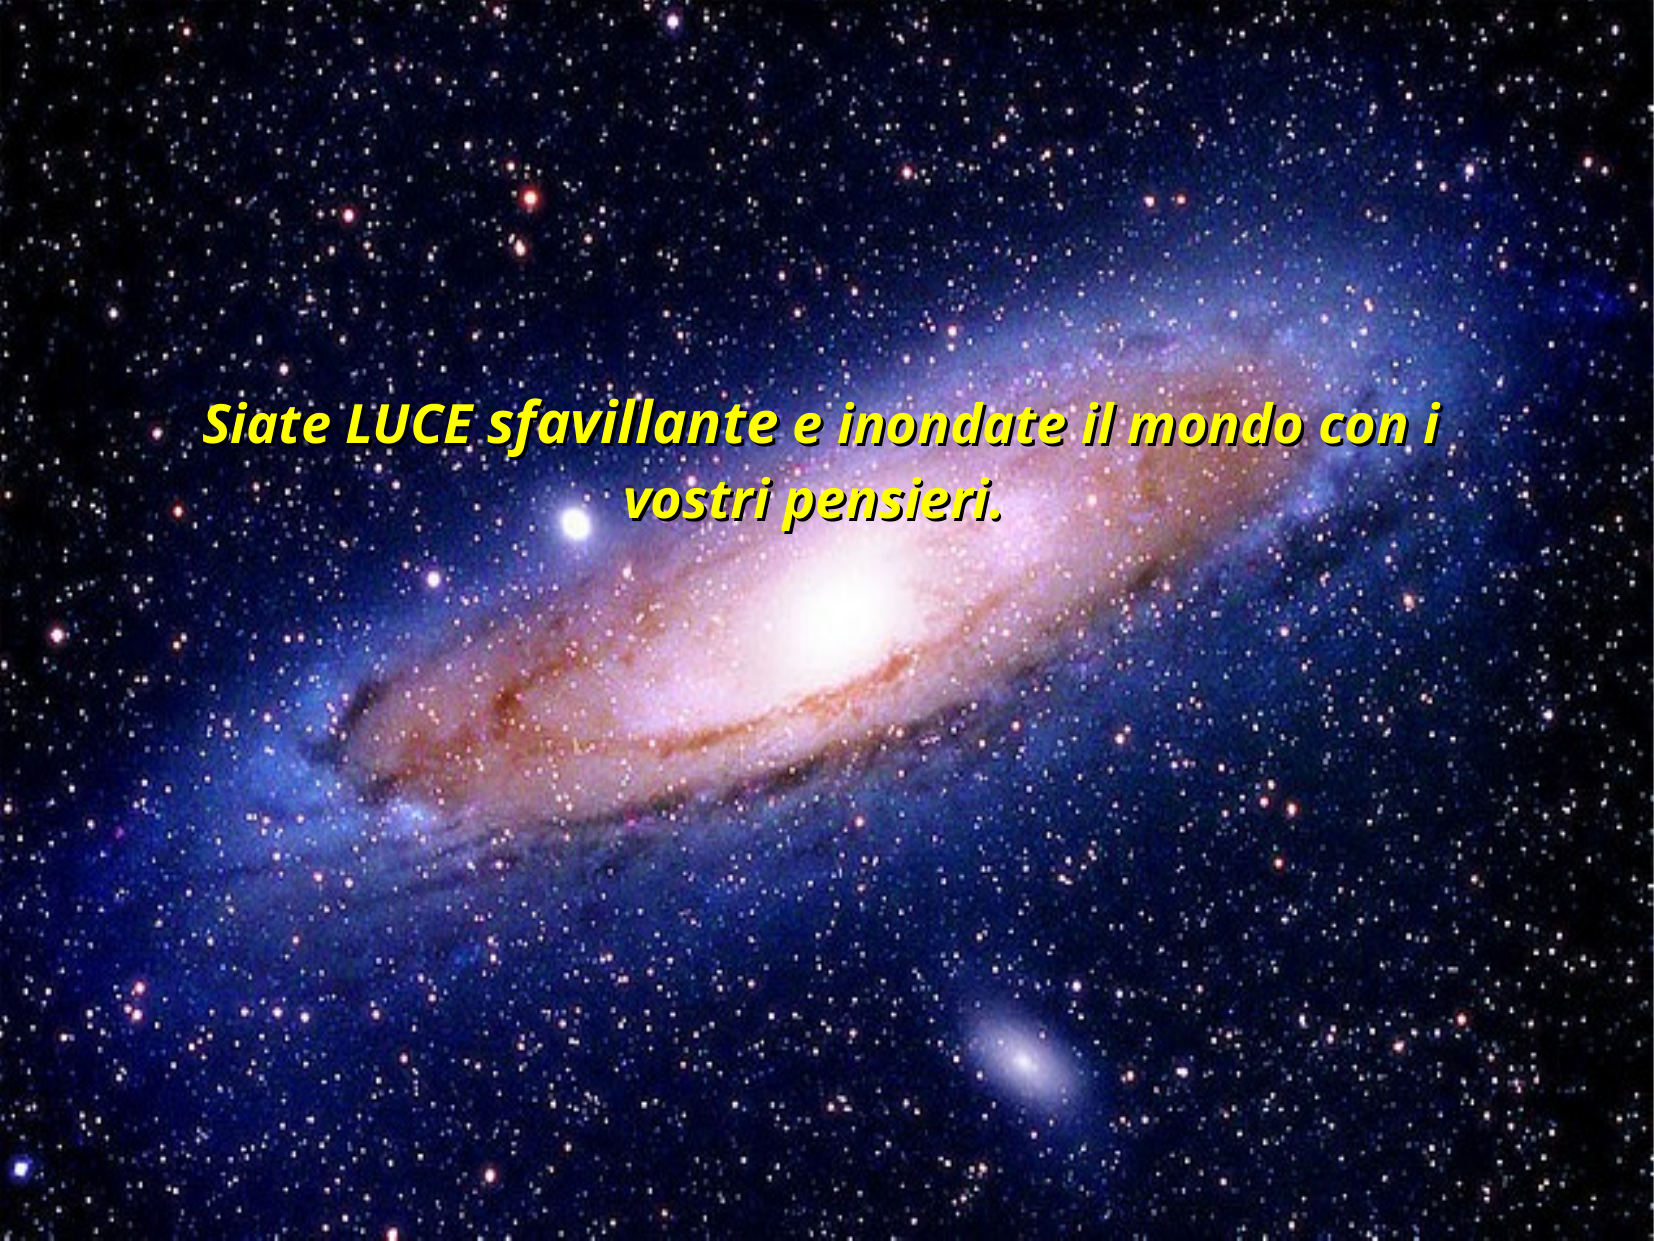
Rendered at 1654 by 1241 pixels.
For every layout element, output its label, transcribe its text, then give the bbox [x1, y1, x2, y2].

title Siate LUCE sfavillante e inondate il mondo con i vostri pensieri. [194, 354, 1447, 562]
picture [0, 0, 1654, 1241]
